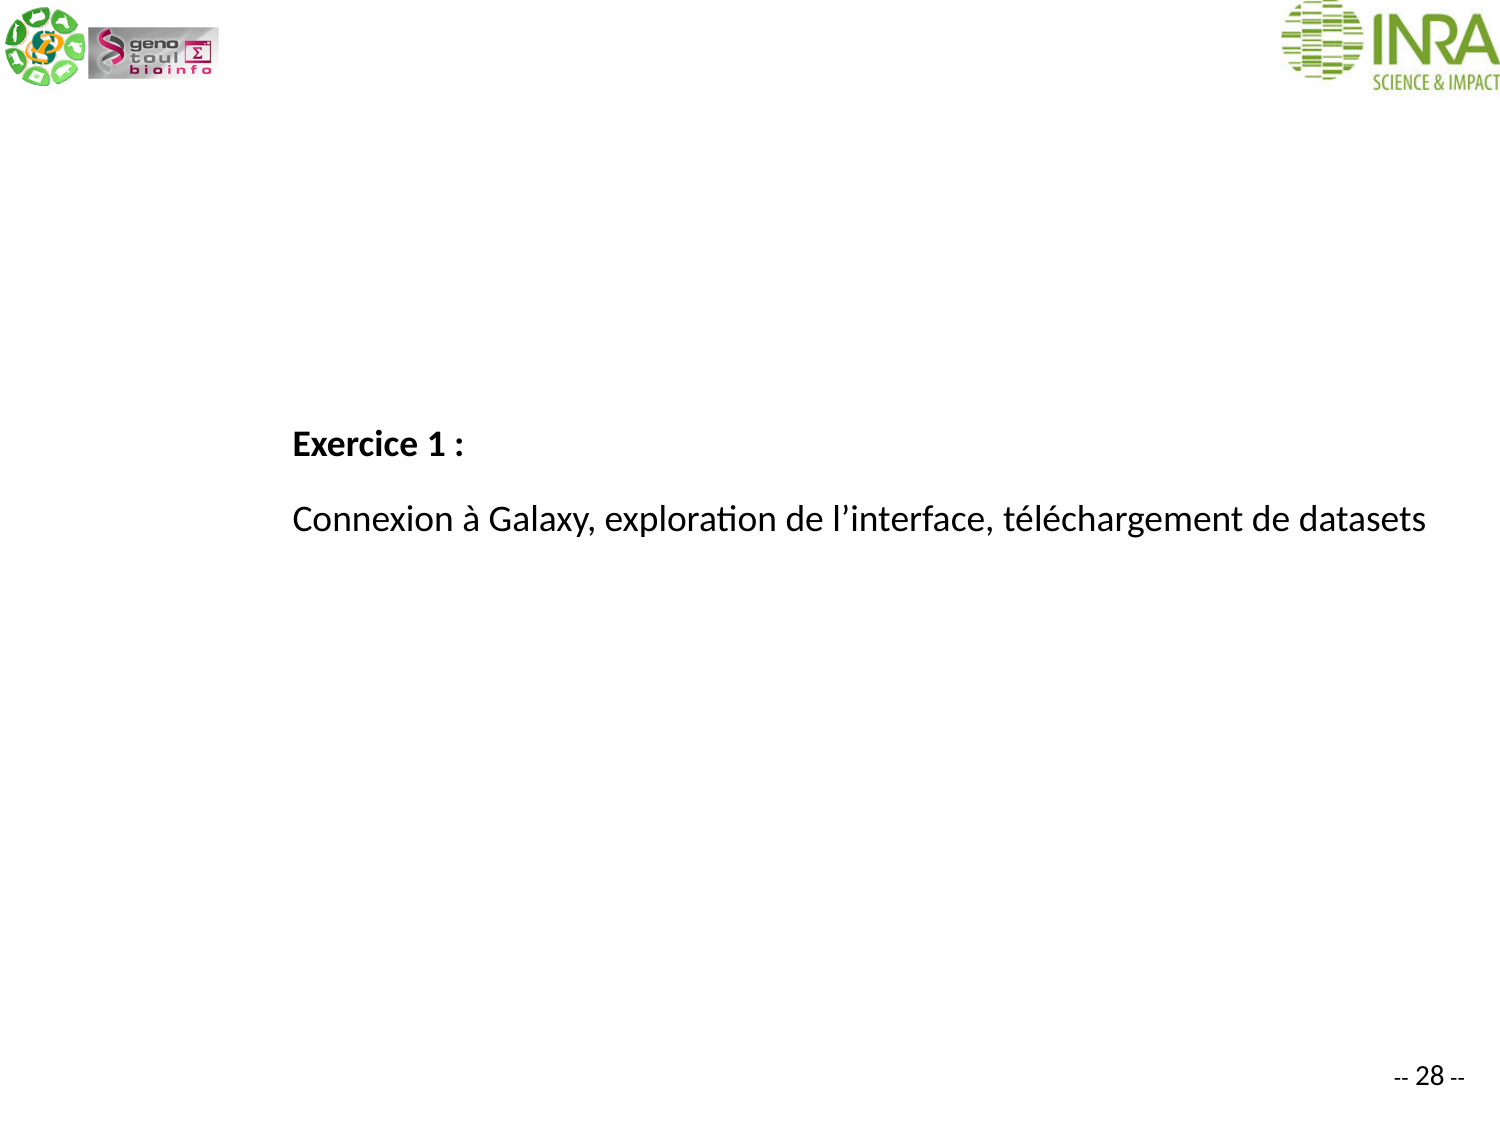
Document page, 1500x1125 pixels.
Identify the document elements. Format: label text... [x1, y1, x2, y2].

picture [88, 27, 219, 79]
picture [1281, 0, 1500, 110]
text_box Exercice 1 : Connexion à Galaxy, exploration de l’interface, téléchargement de datasets [277, 420, 1500, 574]
picture [5, 7, 85, 86]
